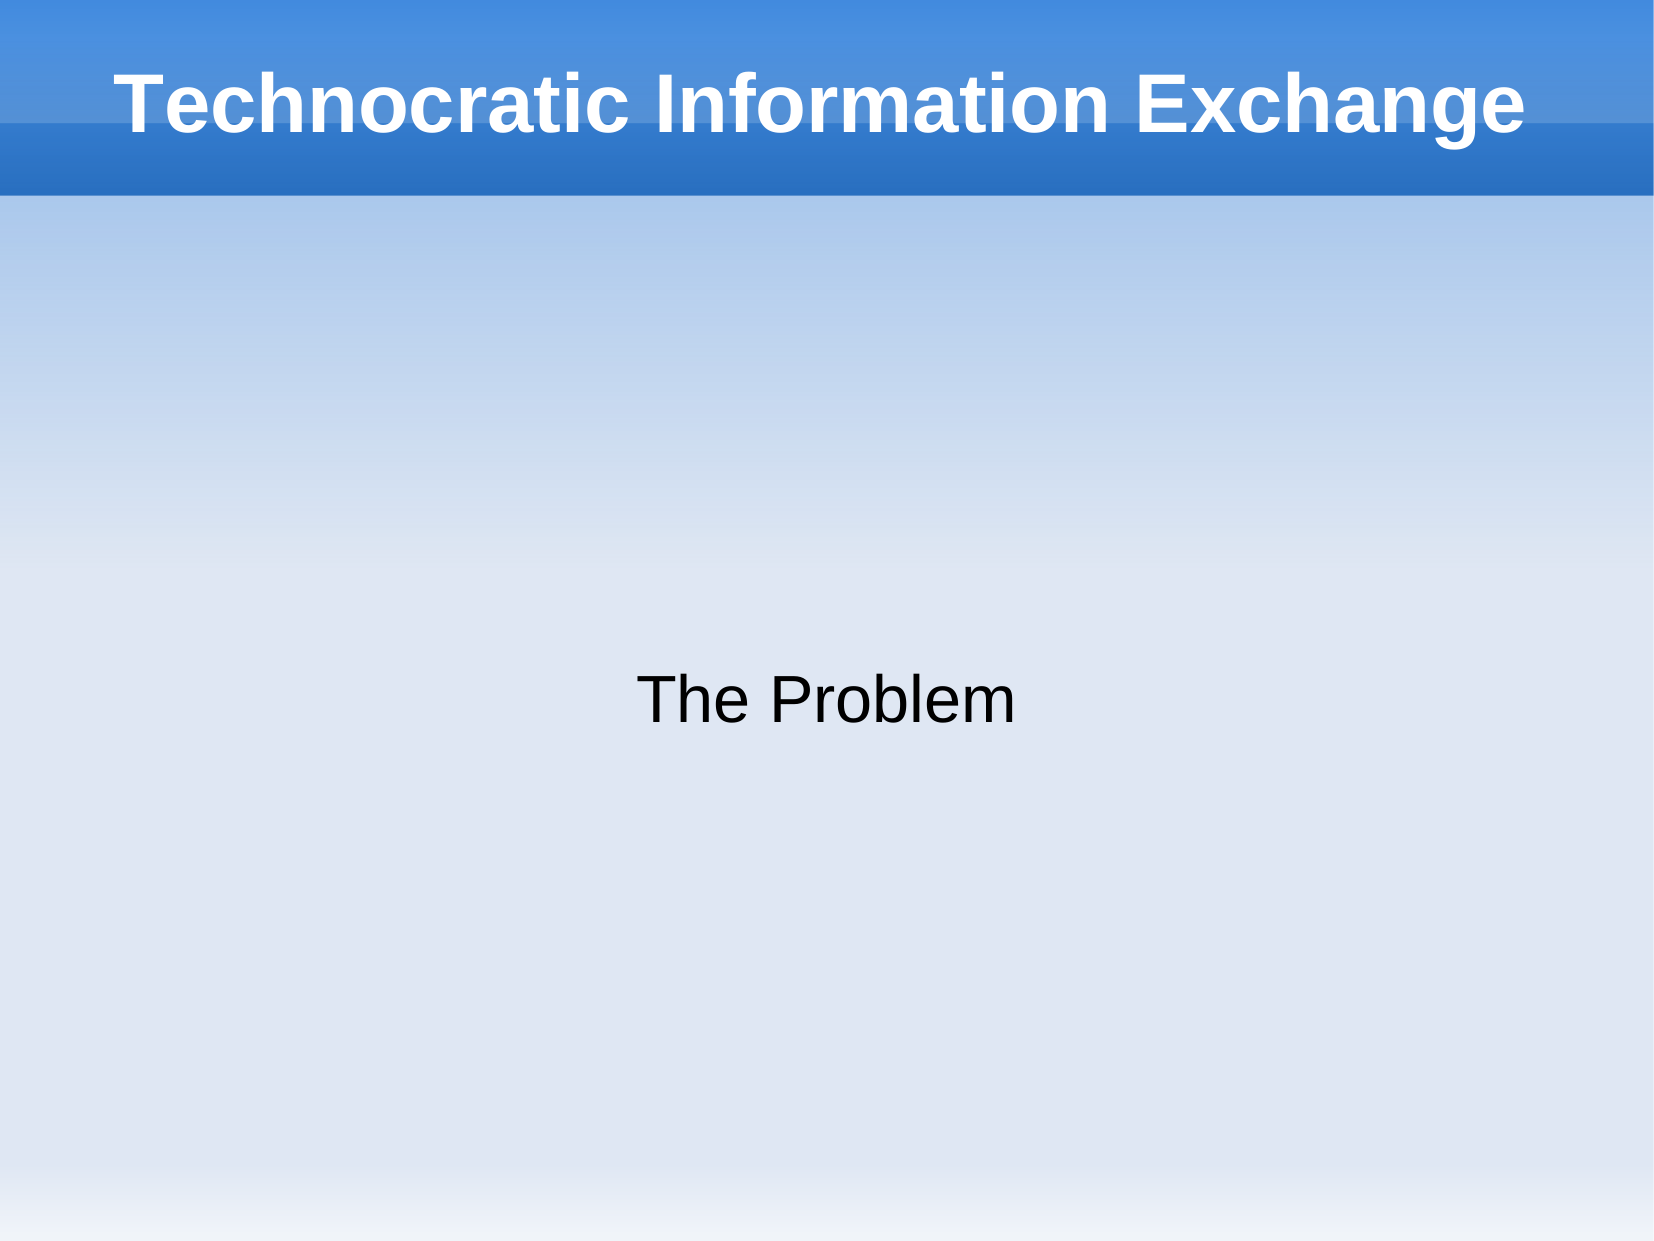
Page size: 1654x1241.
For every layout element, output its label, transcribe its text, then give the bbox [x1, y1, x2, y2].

picture [0, 0, 1654, 1241]
title Technocratic Information Exchange [76, 0, 1565, 208]
subtitle The Problem [82, 297, 1571, 1102]
